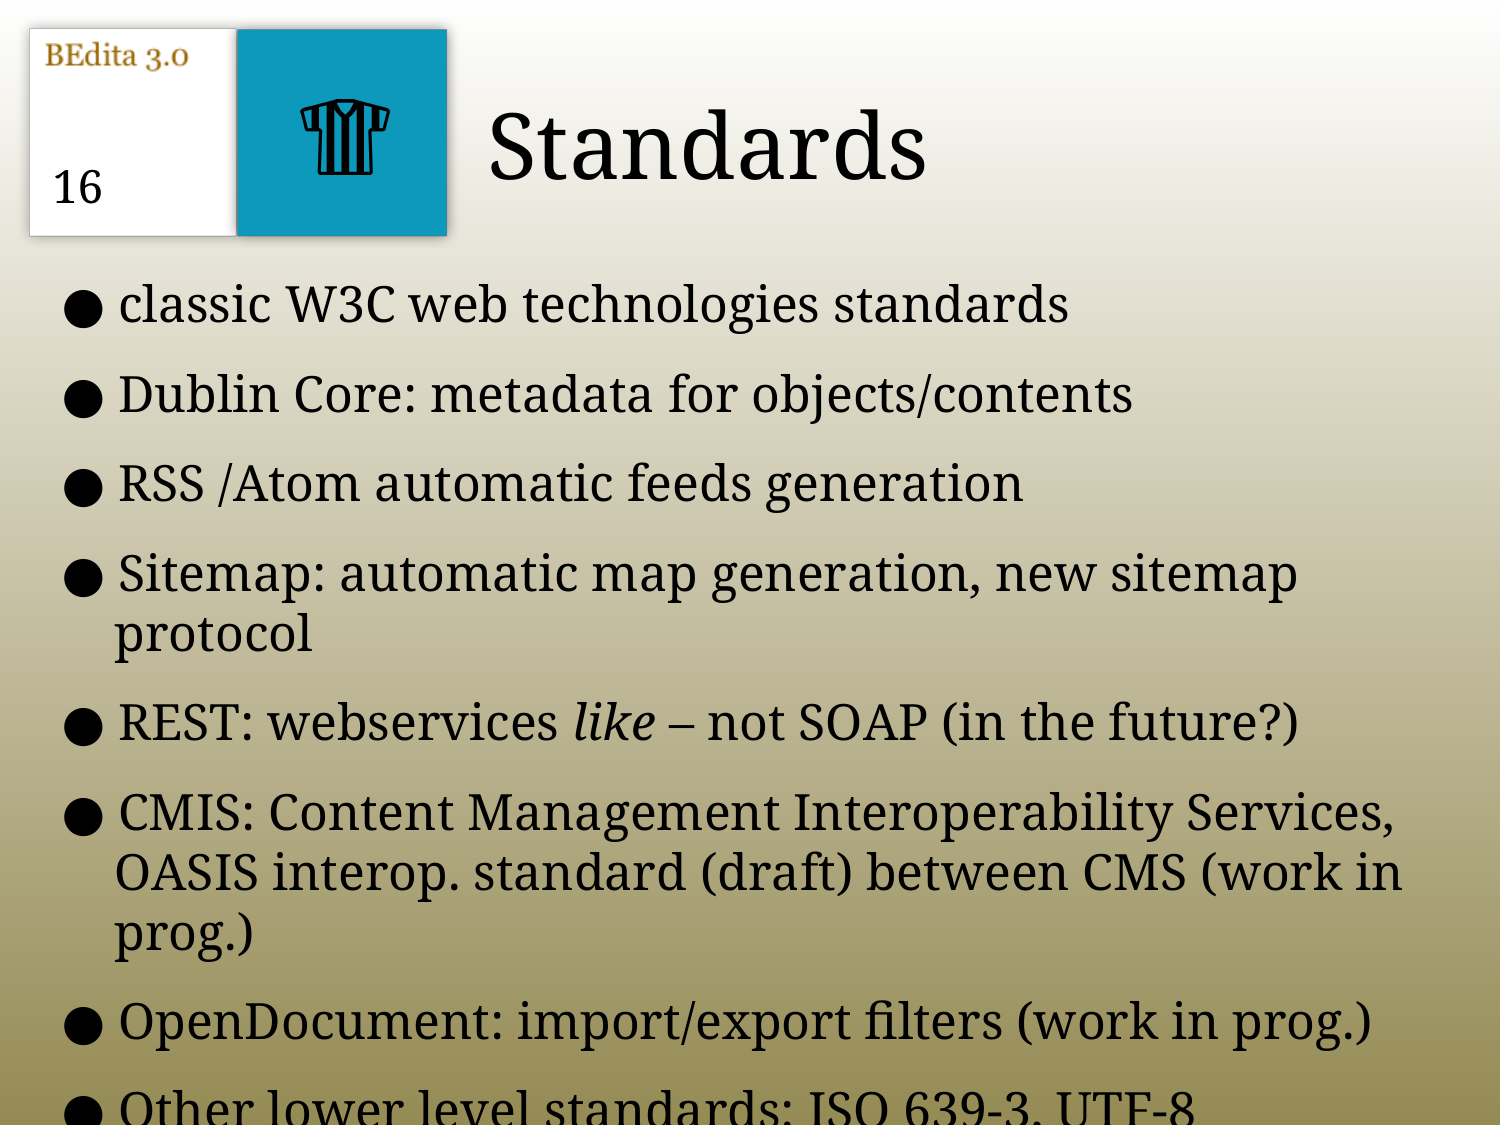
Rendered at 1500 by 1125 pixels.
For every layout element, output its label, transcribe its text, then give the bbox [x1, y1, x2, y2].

text_box ● classic W3C web technologies standards ● Dublin Core: metadata for objects/contents ● RSS /Atom automatic feeds generation ● Sitemap: automatic map generation, new sitemap protocol ● REST: webservices like – not SOAP (in the future?) ● CMIS: Content Management Interoperability Services, OASIS interop. standard (draft) between CMS (work in prog.) ● OpenDocument: import/export filters (work in prog.) ● Other lower level standards: ISO 639-3, UTF-8 [29, 265, 1500, 1088]
text_box Standards [472, 48, 1349, 237]
picture [0, 0, 462, 266]
text_box <numero> [37, 147, 119, 207]
